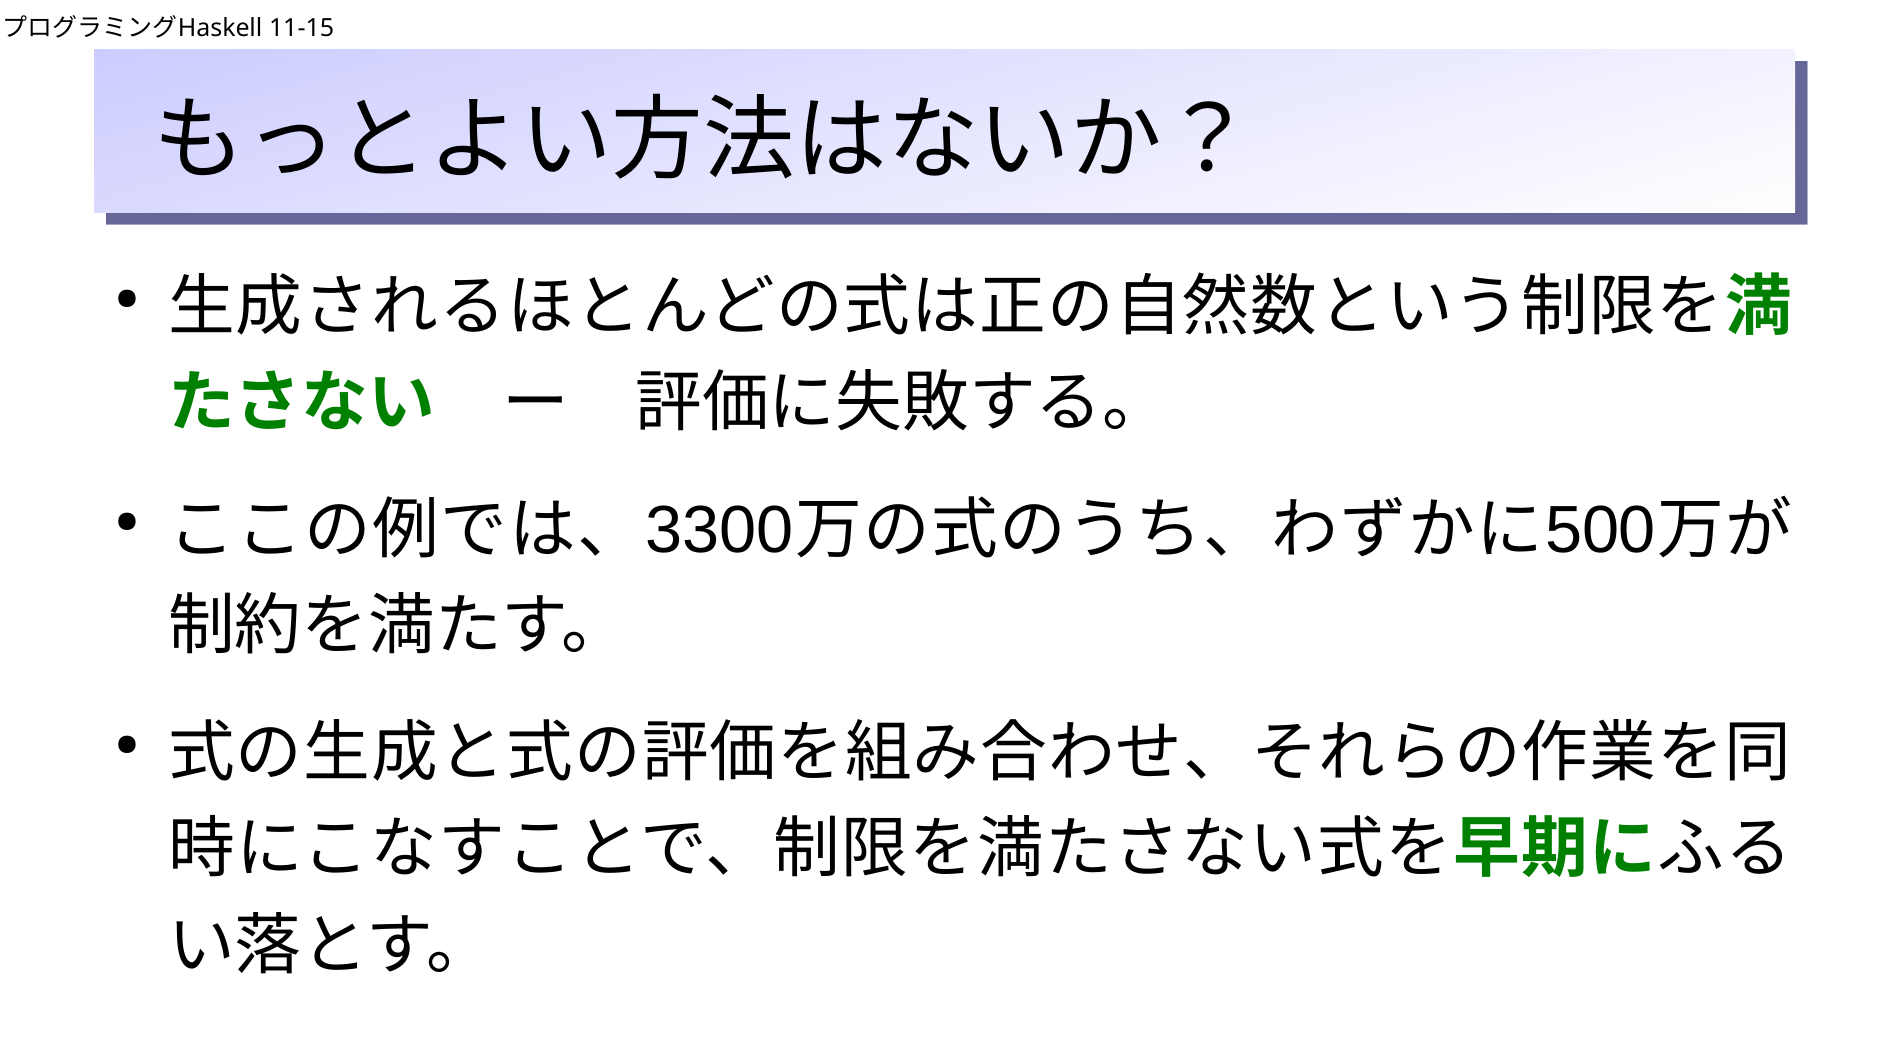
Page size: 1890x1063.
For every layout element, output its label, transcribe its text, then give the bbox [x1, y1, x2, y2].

list 生成されるほとんどの式は正の自然数という制限を満たさない ー 評価に失敗する。 ここの例では、3300万の式のうち、わずかに500万が制約を満たす。 式の生成と式の評価を組み合わせ、それらの作業を同時にこなすことで、制限を満たさない式を早期にふるい落とす。 [94, 248, 1796, 781]
title もっとよい方法はないか？ [94, 49, 1796, 213]
